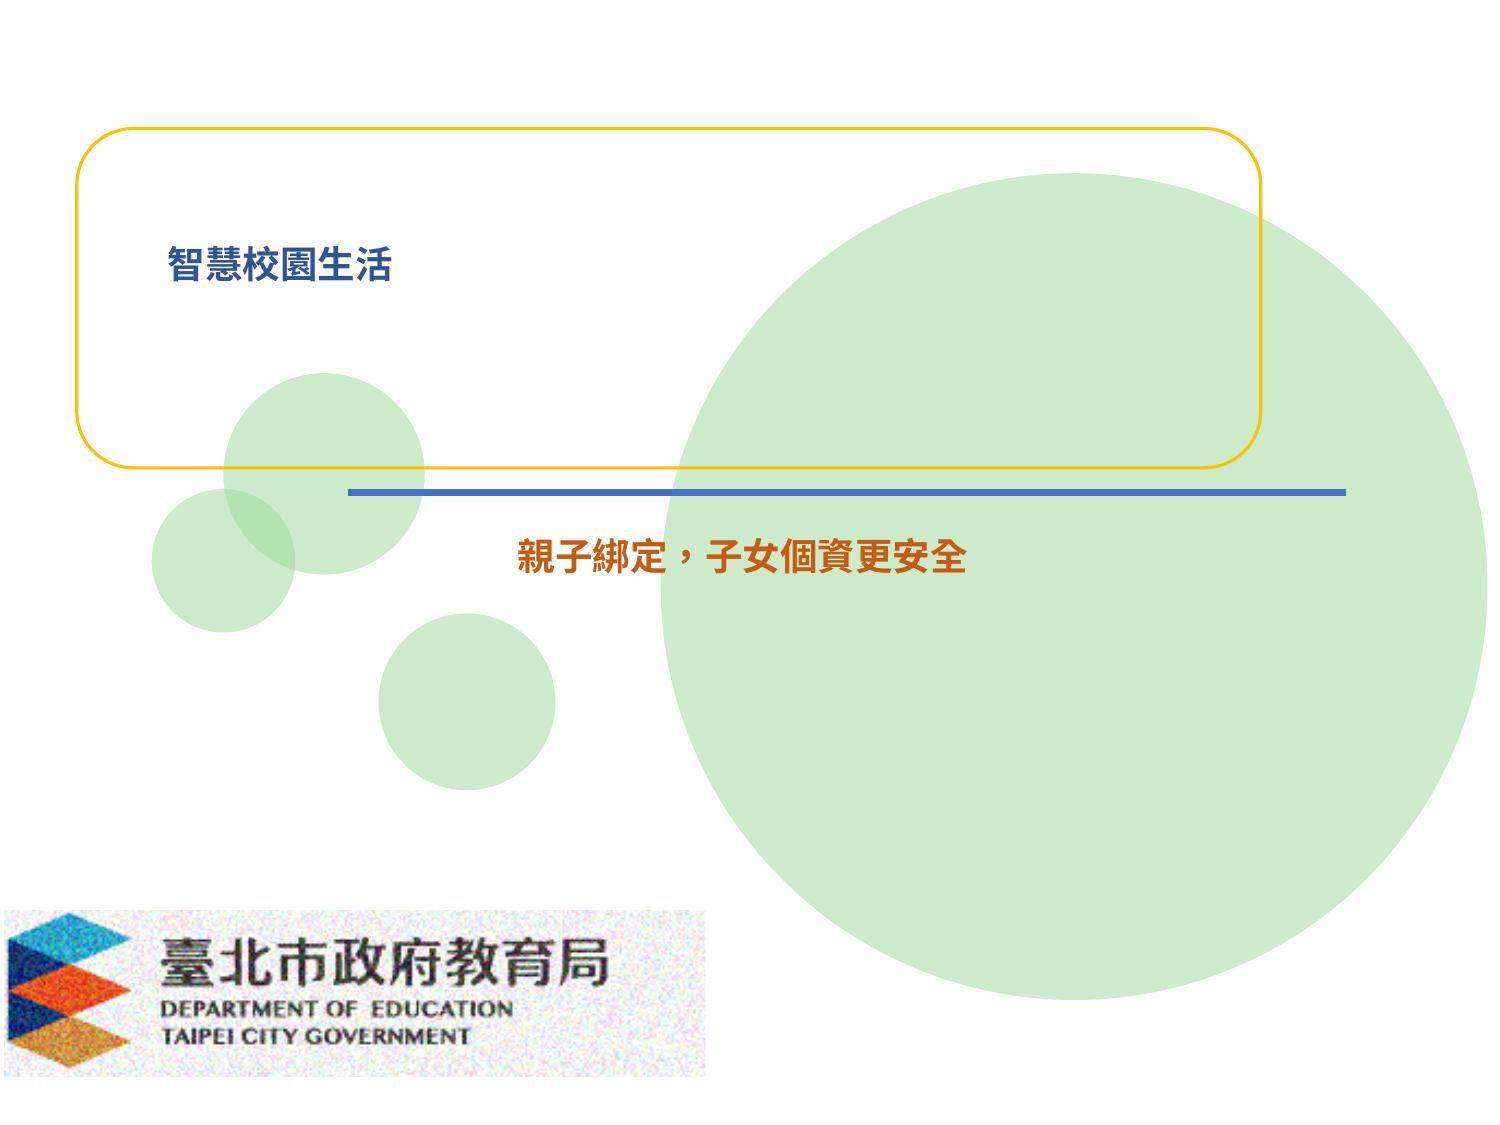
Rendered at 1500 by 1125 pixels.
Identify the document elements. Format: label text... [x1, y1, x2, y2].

text_box [223, 373, 425, 466]
text_box [151, 470, 425, 633]
picture [4, 910, 706, 1077]
text_box [378, 613, 556, 791]
text_box 智慧校園生活 [153, 234, 1022, 294]
text_box [660, 218, 1488, 1000]
text_box [678, 173, 1259, 466]
text_box 親子綁定，子女個資更安全 [503, 525, 983, 585]
